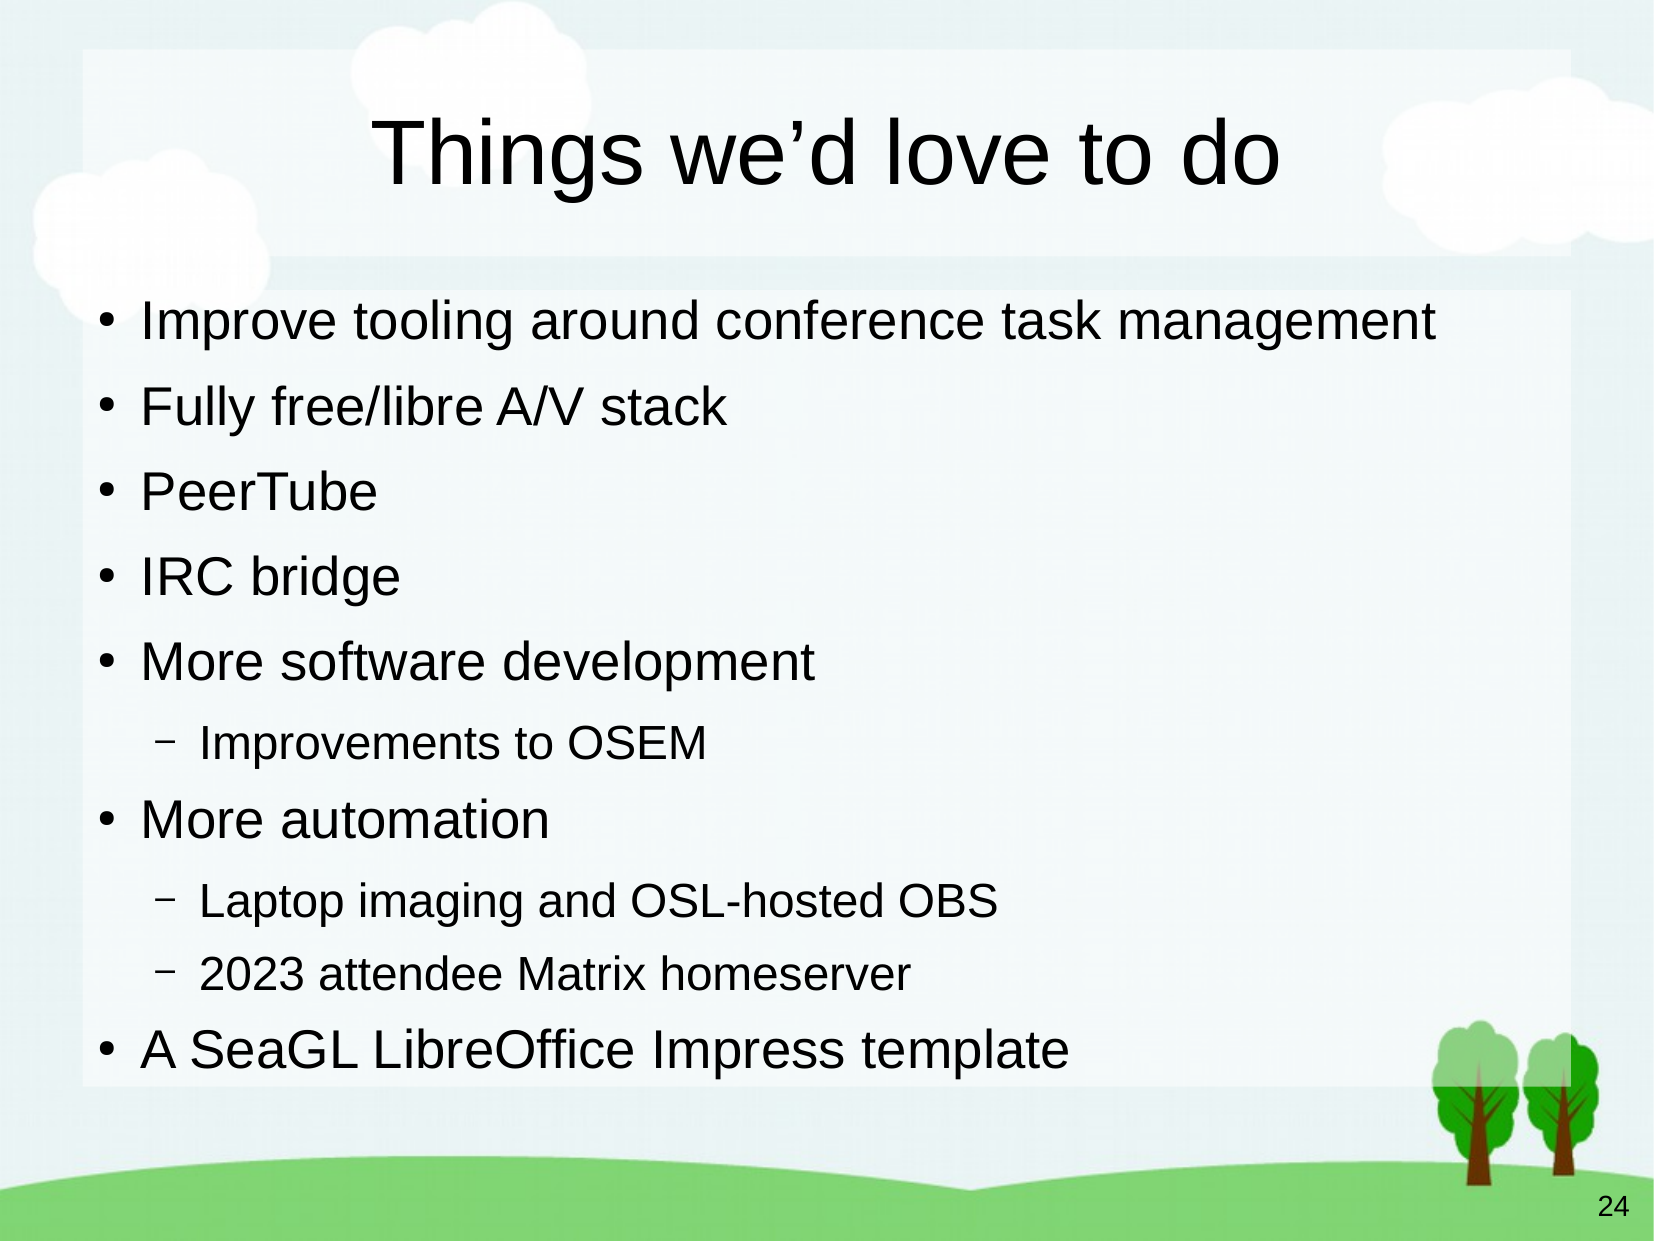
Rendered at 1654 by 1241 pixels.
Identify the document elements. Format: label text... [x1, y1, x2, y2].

list Improve tooling around conference task management Fully free/libre A/V stack PeerTube IRC bridge More software development Improvements to OSEM More automation Laptop imaging and OSL-hosted OBS 2023 attendee Matrix homeserver A SeaGL LibreOffice Impress template [82, 290, 1571, 1087]
title Things we’d love to do [82, 49, 1571, 257]
picture [0, 0, 1654, 1241]
